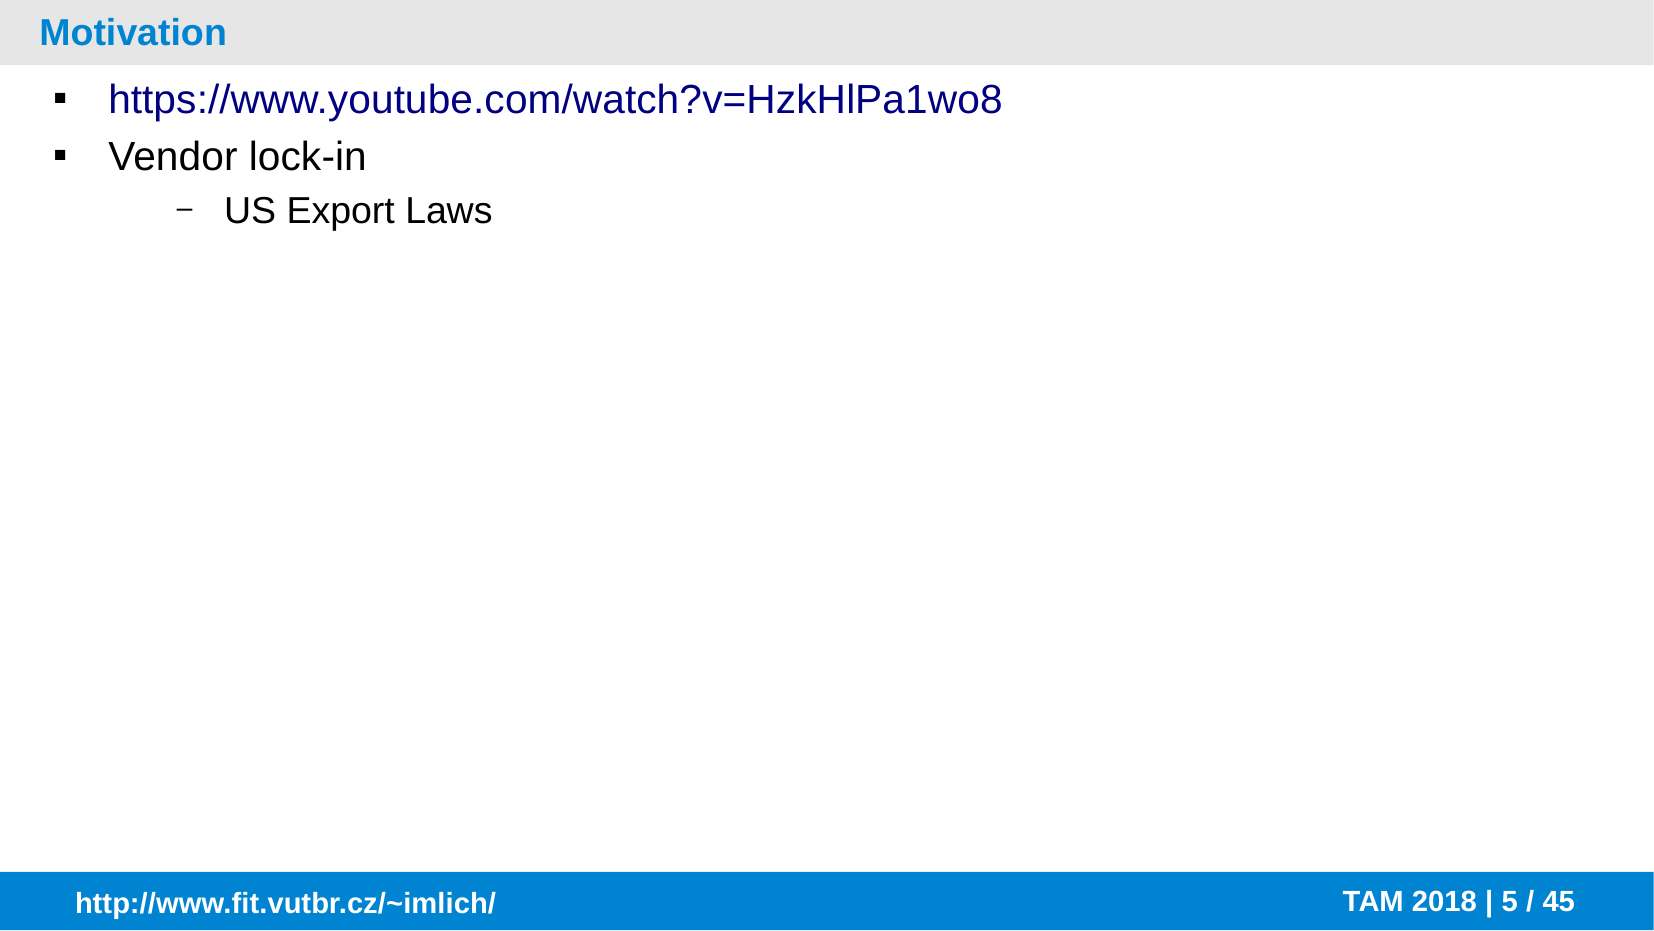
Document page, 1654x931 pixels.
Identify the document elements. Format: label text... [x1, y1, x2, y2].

list https://www.youtube.com/watch?v=HzkHlPa1wo8 Vendor lock-in US Export Laws [37, 76, 1613, 863]
title Motivation [39, 4, 1615, 61]
